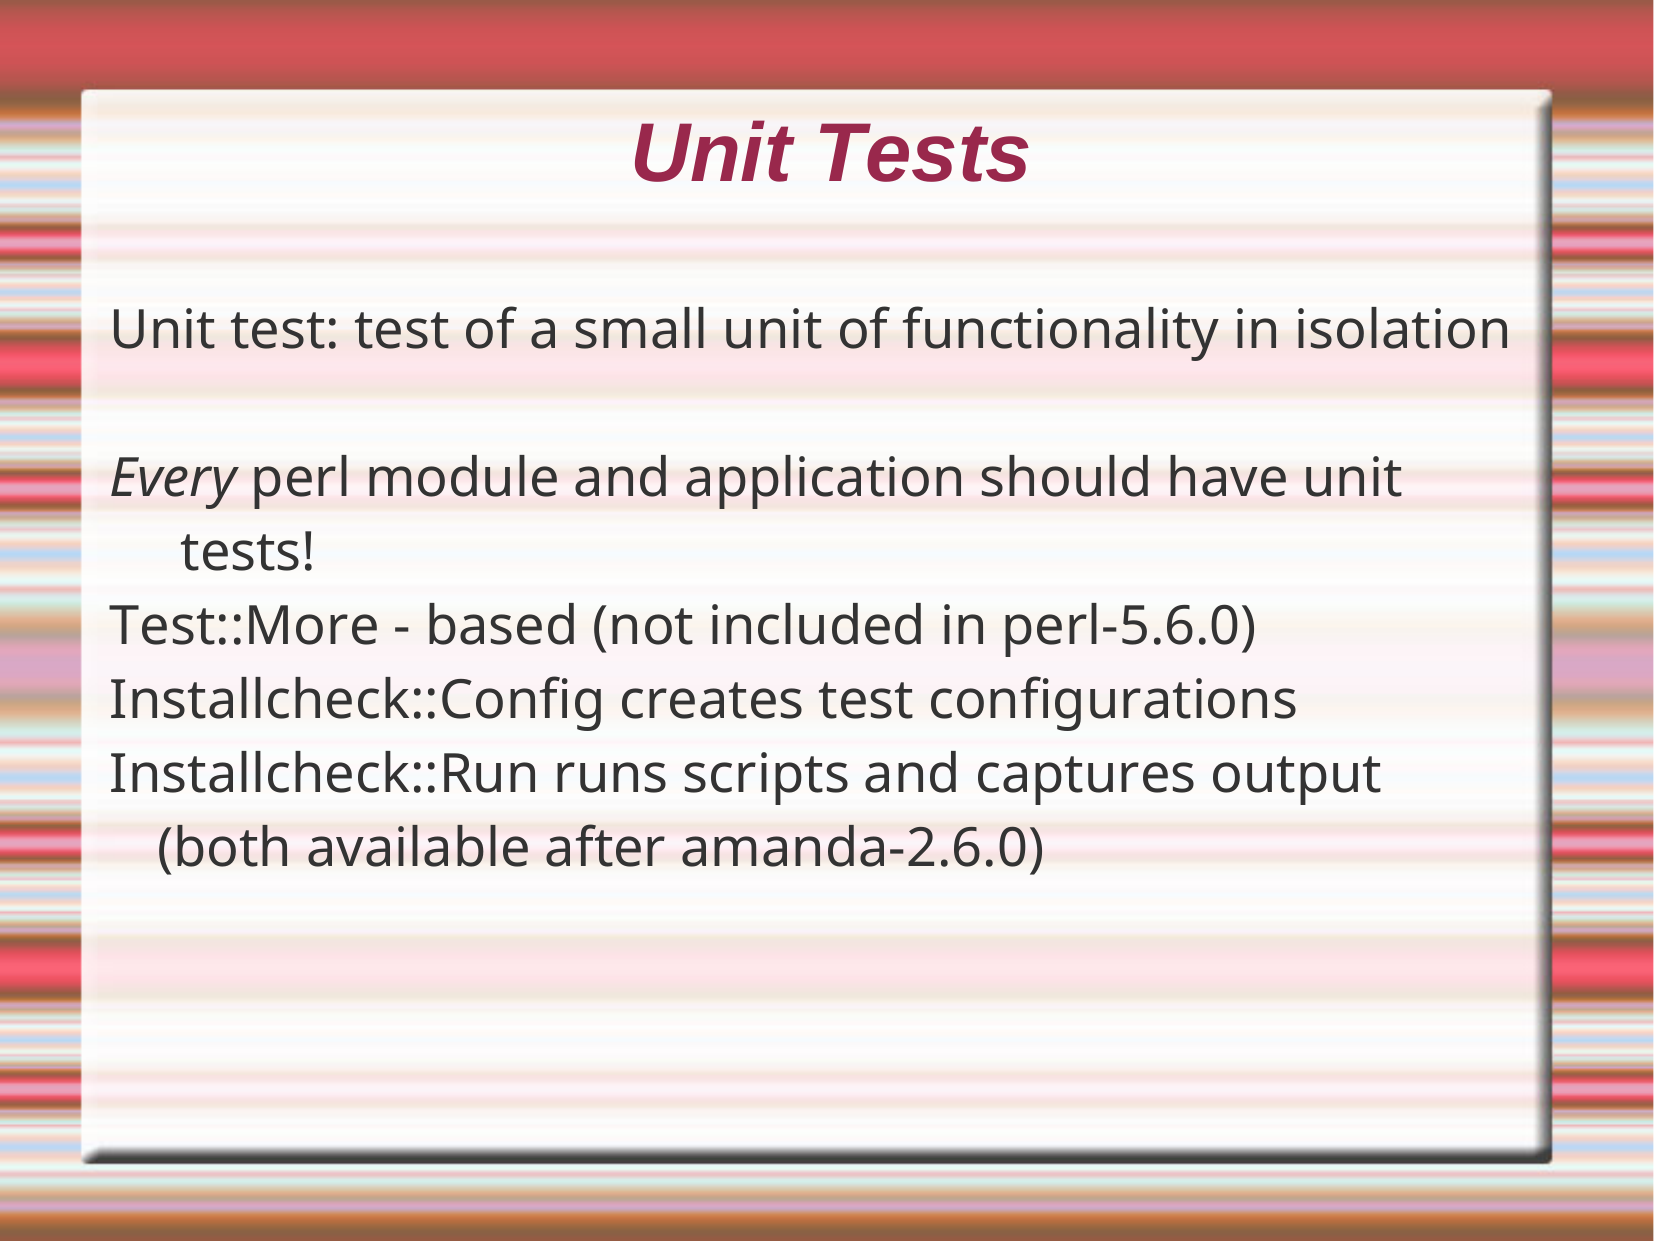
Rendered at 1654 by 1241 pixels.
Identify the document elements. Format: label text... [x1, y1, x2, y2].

title Unit Tests [87, 56, 1576, 250]
picture [0, 0, 1654, 1241]
list Unit test: test of a small unit of functionality in isolation Every perl module and application should have unit tests! Test::More - based (not included in perl-5.6.0) Installcheck::Config creates test configurations Installcheck::Run runs scripts and captures output (both available after amanda-2.6.0) [97, 290, 1523, 1094]
